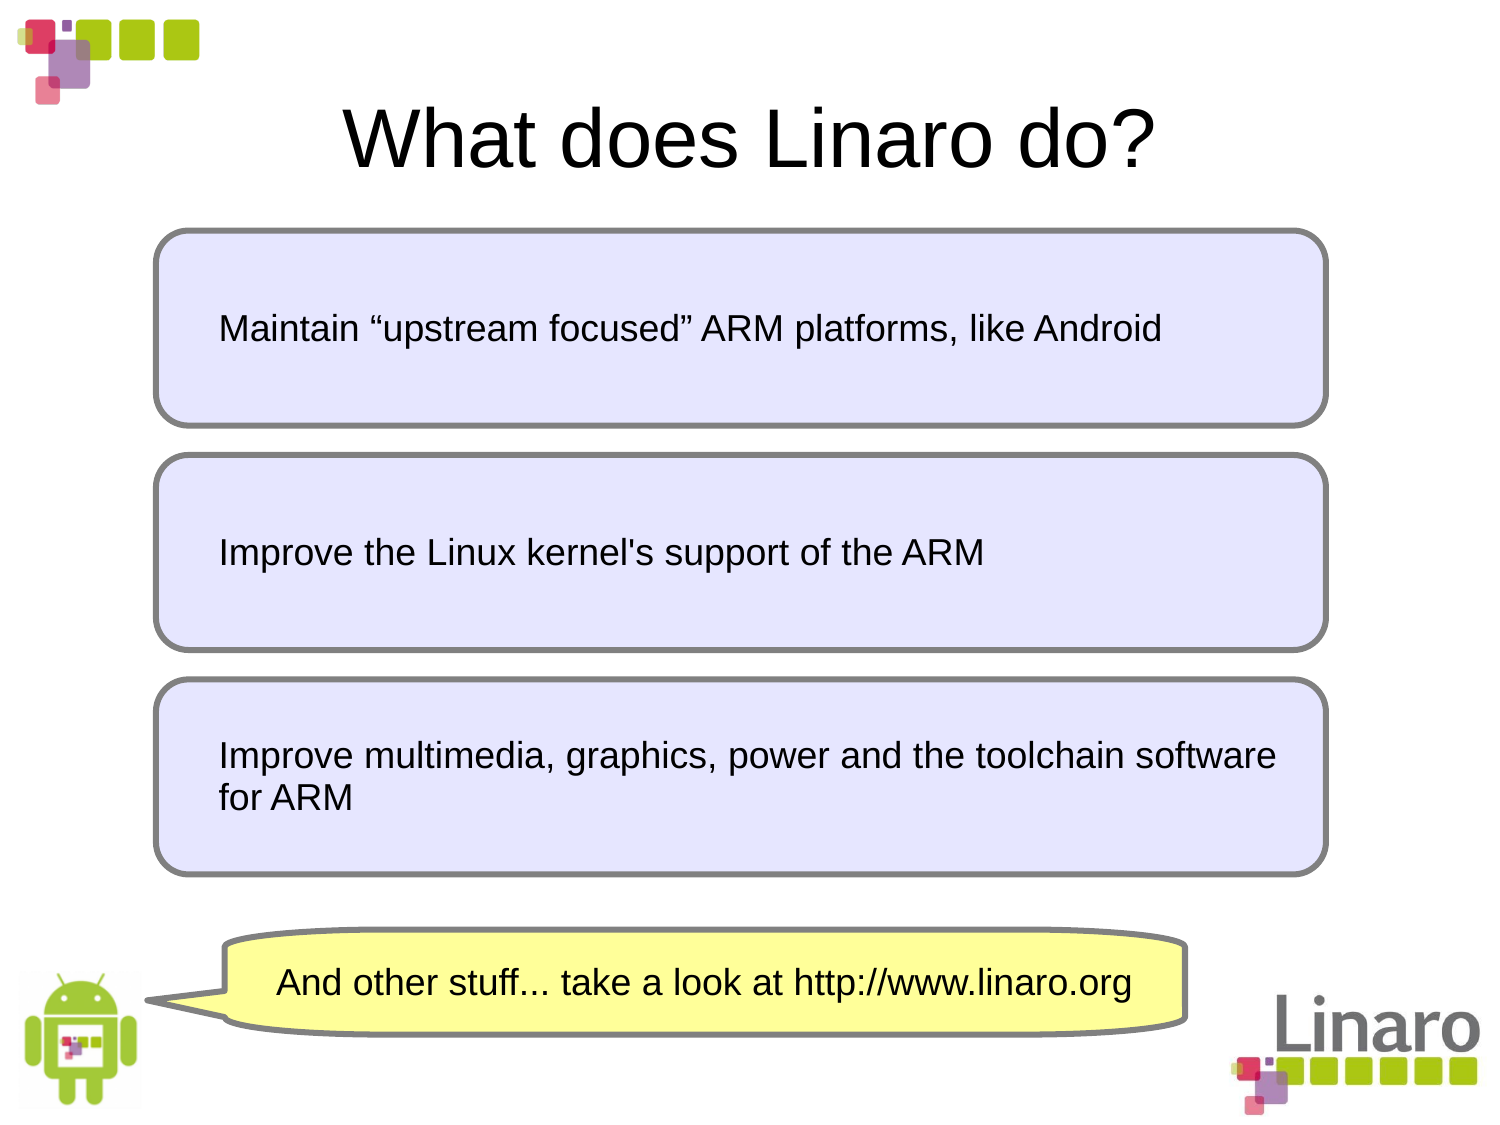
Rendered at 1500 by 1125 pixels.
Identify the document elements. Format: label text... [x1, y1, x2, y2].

picture [16, 12, 205, 121]
text_box Improve multimedia, graphics, power and the toolchain software for ARM [155, 679, 1326, 875]
title What does Linaro do? [74, 44, 1425, 233]
picture [18, 971, 142, 1109]
text_box Maintain “upstream focused” ARM platforms, like Android [155, 230, 1326, 426]
text_box Improve the Linux kernel's support of the ARM [155, 454, 1326, 651]
picture [1219, 986, 1491, 1123]
text_box And other stuff... take a look at http://www.linaro.org [147, 929, 1186, 1035]
